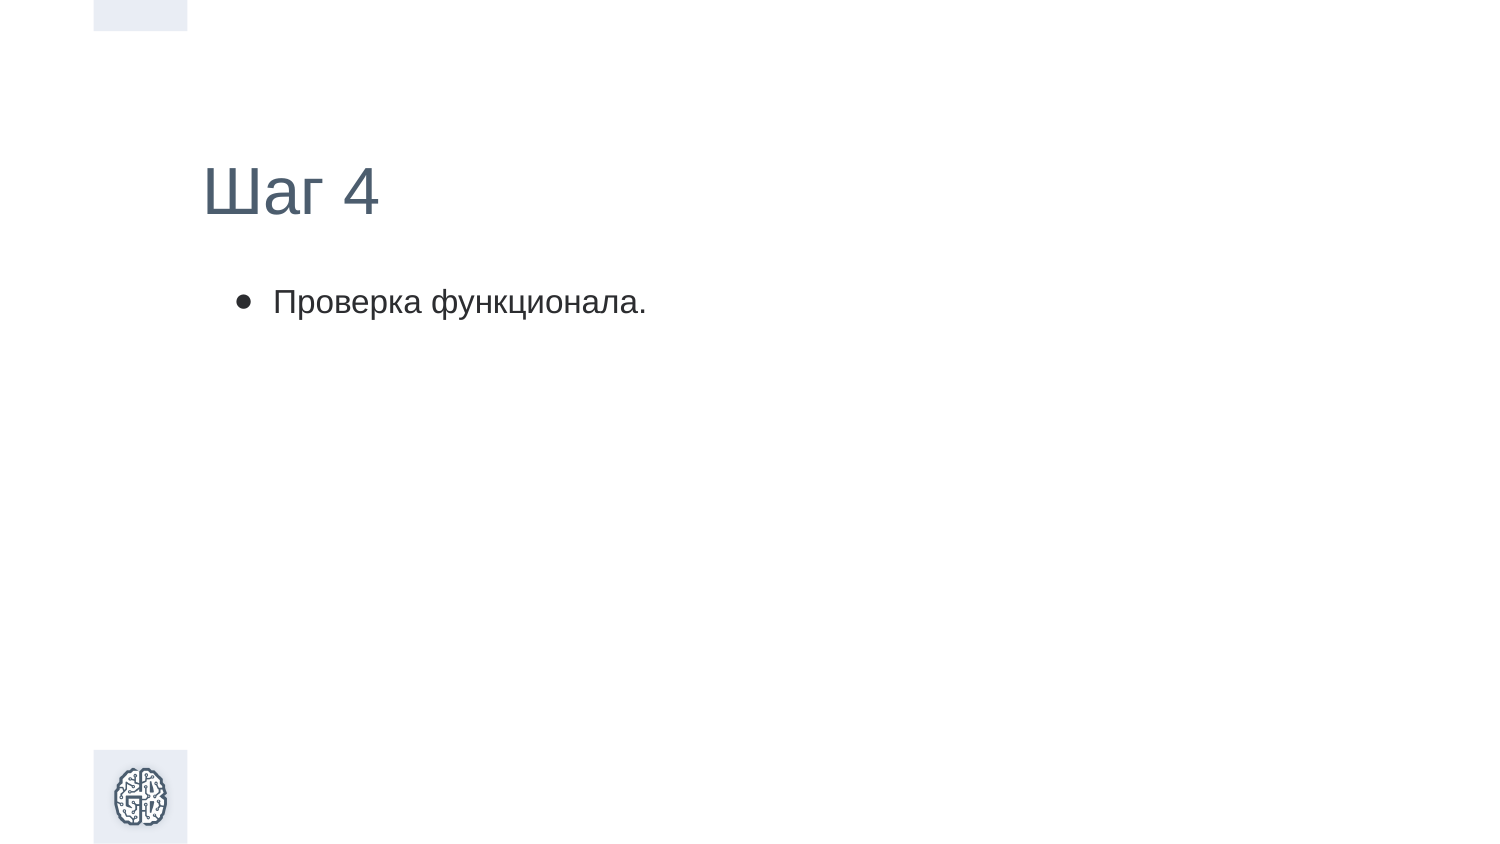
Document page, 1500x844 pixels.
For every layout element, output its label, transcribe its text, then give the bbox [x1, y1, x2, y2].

picture [106, 760, 175, 834]
text_box Шаг 4 [187, 93, 1312, 259]
text_box Проверка функционала. [187, 259, 1312, 322]
